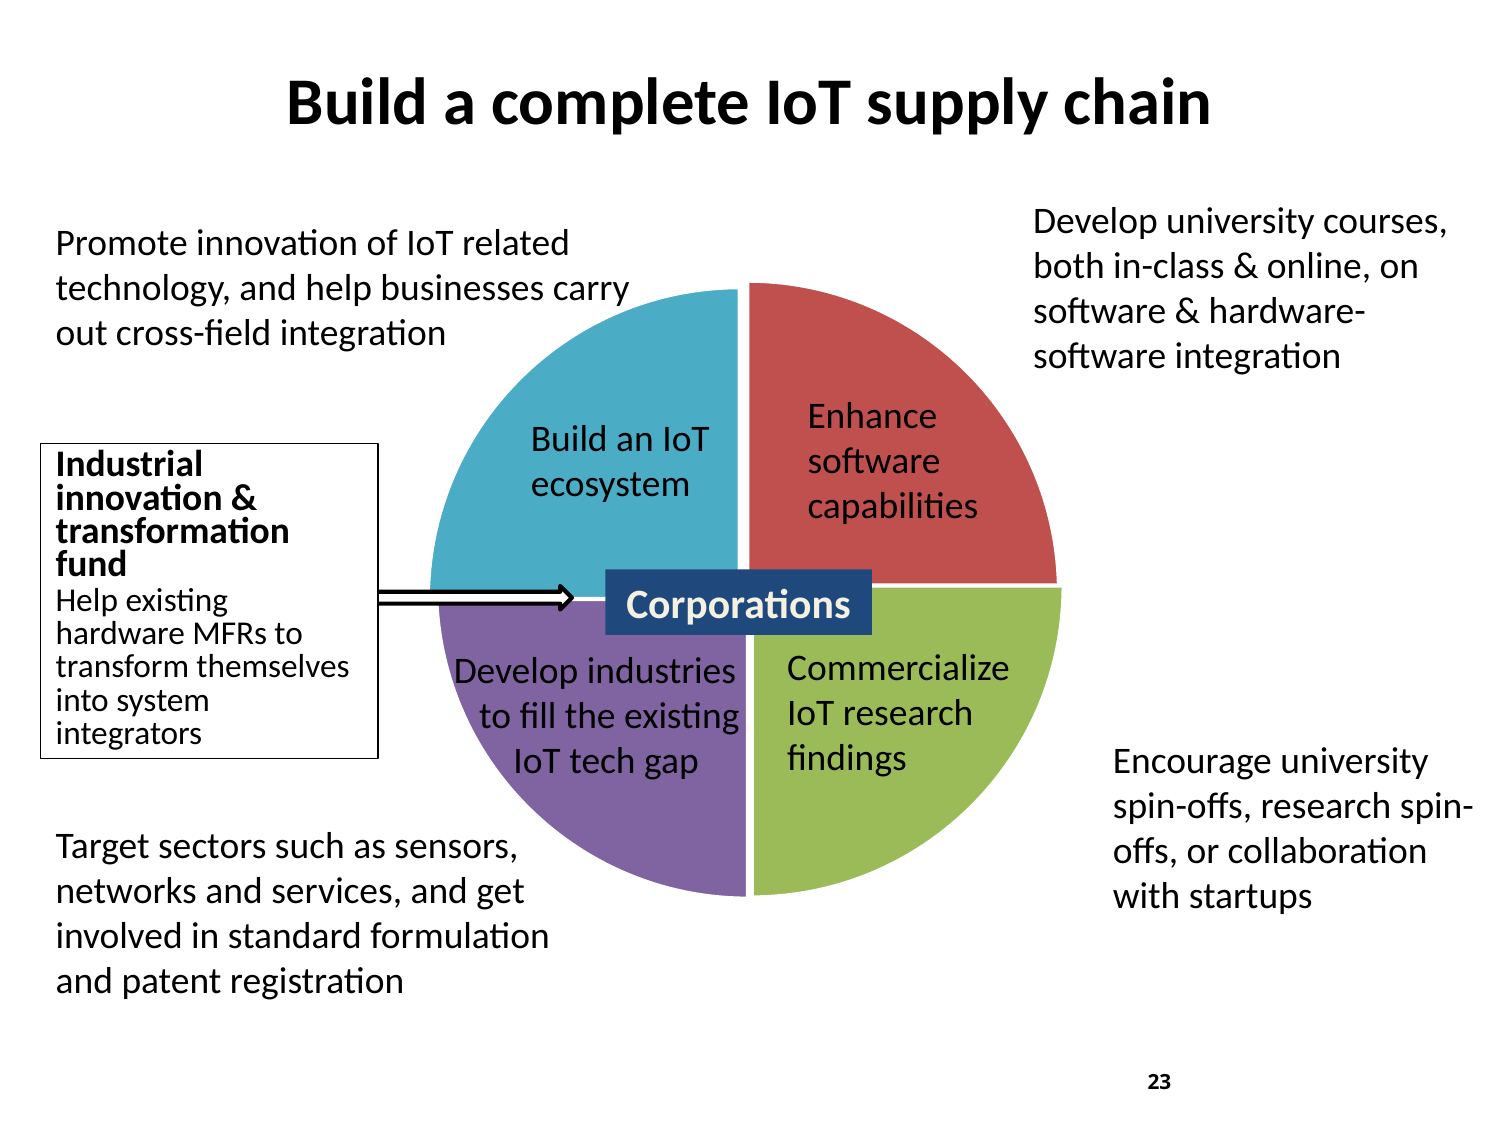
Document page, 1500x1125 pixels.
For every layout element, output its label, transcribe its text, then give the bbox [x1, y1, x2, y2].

text_box [511, 790, 748, 899]
text_box [747, 280, 1064, 731]
text_box Develop university courses, both in-class & online, on software & hardware-software integration [1018, 189, 1474, 384]
text_box Enhance software capabilities [792, 383, 996, 535]
text_box Commercialize IoT research findings [772, 634, 1028, 787]
text_box Promote innovation of IoT related technology, and help businesses carry out cross-field integration [41, 210, 682, 360]
text_box [378, 287, 748, 638]
text_box Corporations [605, 569, 872, 635]
text_box 23 [1132, 1052, 1483, 1113]
text_box Industrial innovation & transformation fund Help existing hardware MFRs to transform themselves into system integrators [41, 444, 378, 759]
text_box Encourage university spin-offs, research spin-offs, or collaboration with startups [1098, 728, 1495, 923]
text_box Build an IoT ecosystem [515, 406, 728, 513]
text_box Develop industries to fill the existing IoT tech gap [438, 638, 773, 790]
text_box [751, 787, 990, 898]
text_box Target sectors such as sensors, networks and services, and get involved in standard formulation and patent registration [41, 813, 572, 1008]
title Build a complete IoT supply chain [75, 10, 1426, 199]
